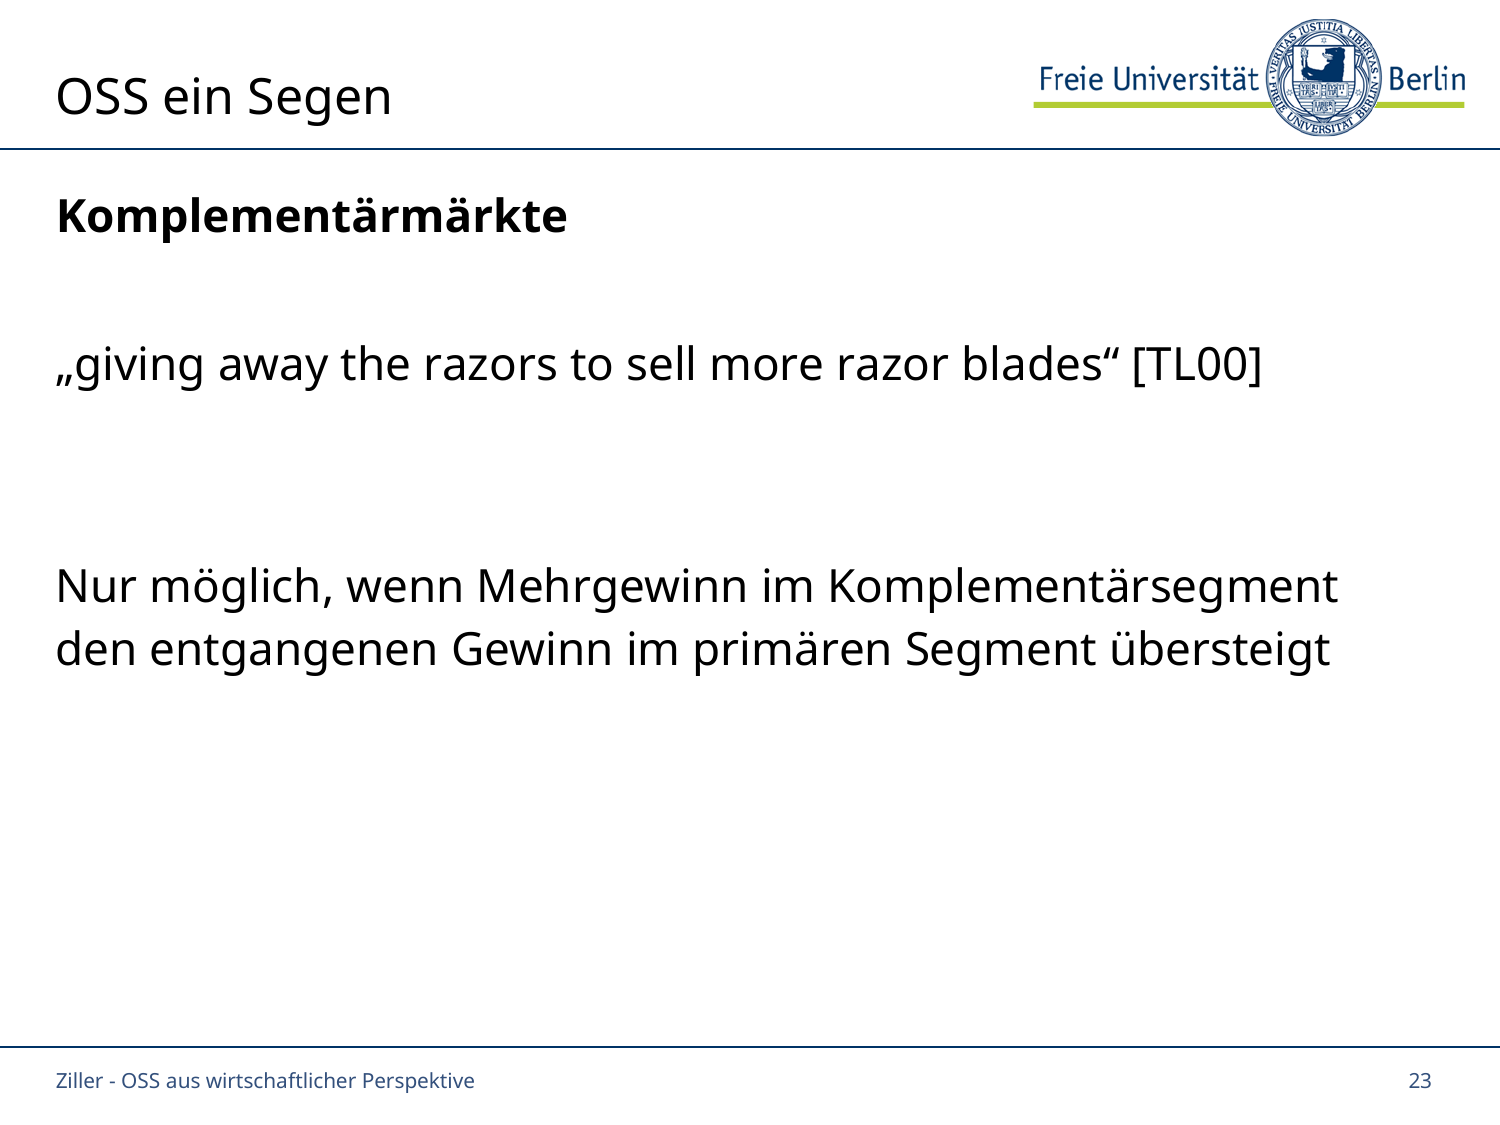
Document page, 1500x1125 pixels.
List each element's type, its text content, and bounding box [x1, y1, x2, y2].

list Komplementärmärkte „giving away the razors to sell more razor blades“ [TL00] Nur möglich, wenn Mehrgewinn im Komplementärsegment den entgangenen Gewinn im primären Segment übersteigt [41, 175, 1447, 1039]
picture [1033, 19, 1470, 137]
title OSS ein Segen [41, 0, 1016, 138]
